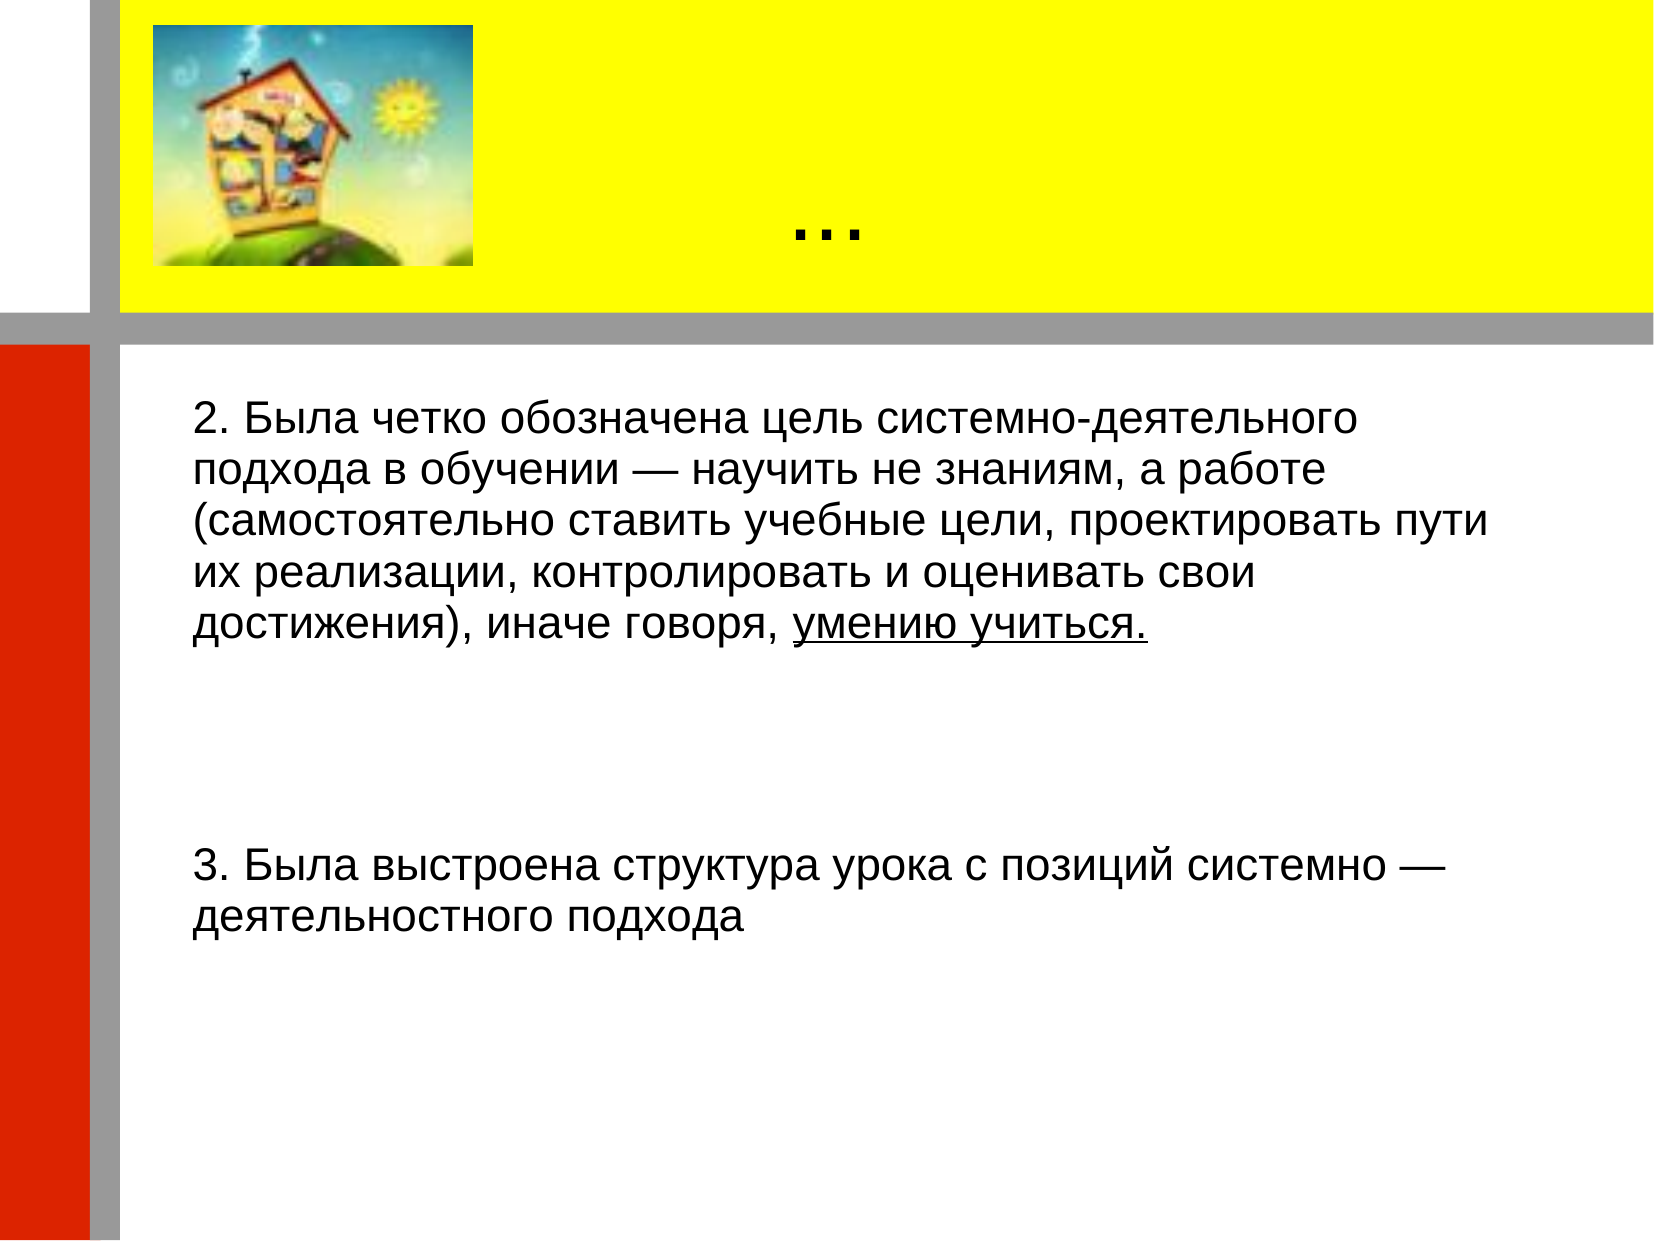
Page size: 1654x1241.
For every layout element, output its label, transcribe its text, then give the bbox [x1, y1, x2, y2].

picture [153, 25, 473, 266]
list 2. Была четко обозначена цель системно-деятельного подхода в обучении — научить не знаниям, а работе (самостоятельно ставить учебные цели, проектировать пути их реализации, контролировать и оценивать свои достижения), иначе говоря, умению учиться. 3. Была выстроена структура урока с позиций системно — деятельностного подхода [121, 391, 1534, 1127]
title ... [121, 102, 1534, 310]
